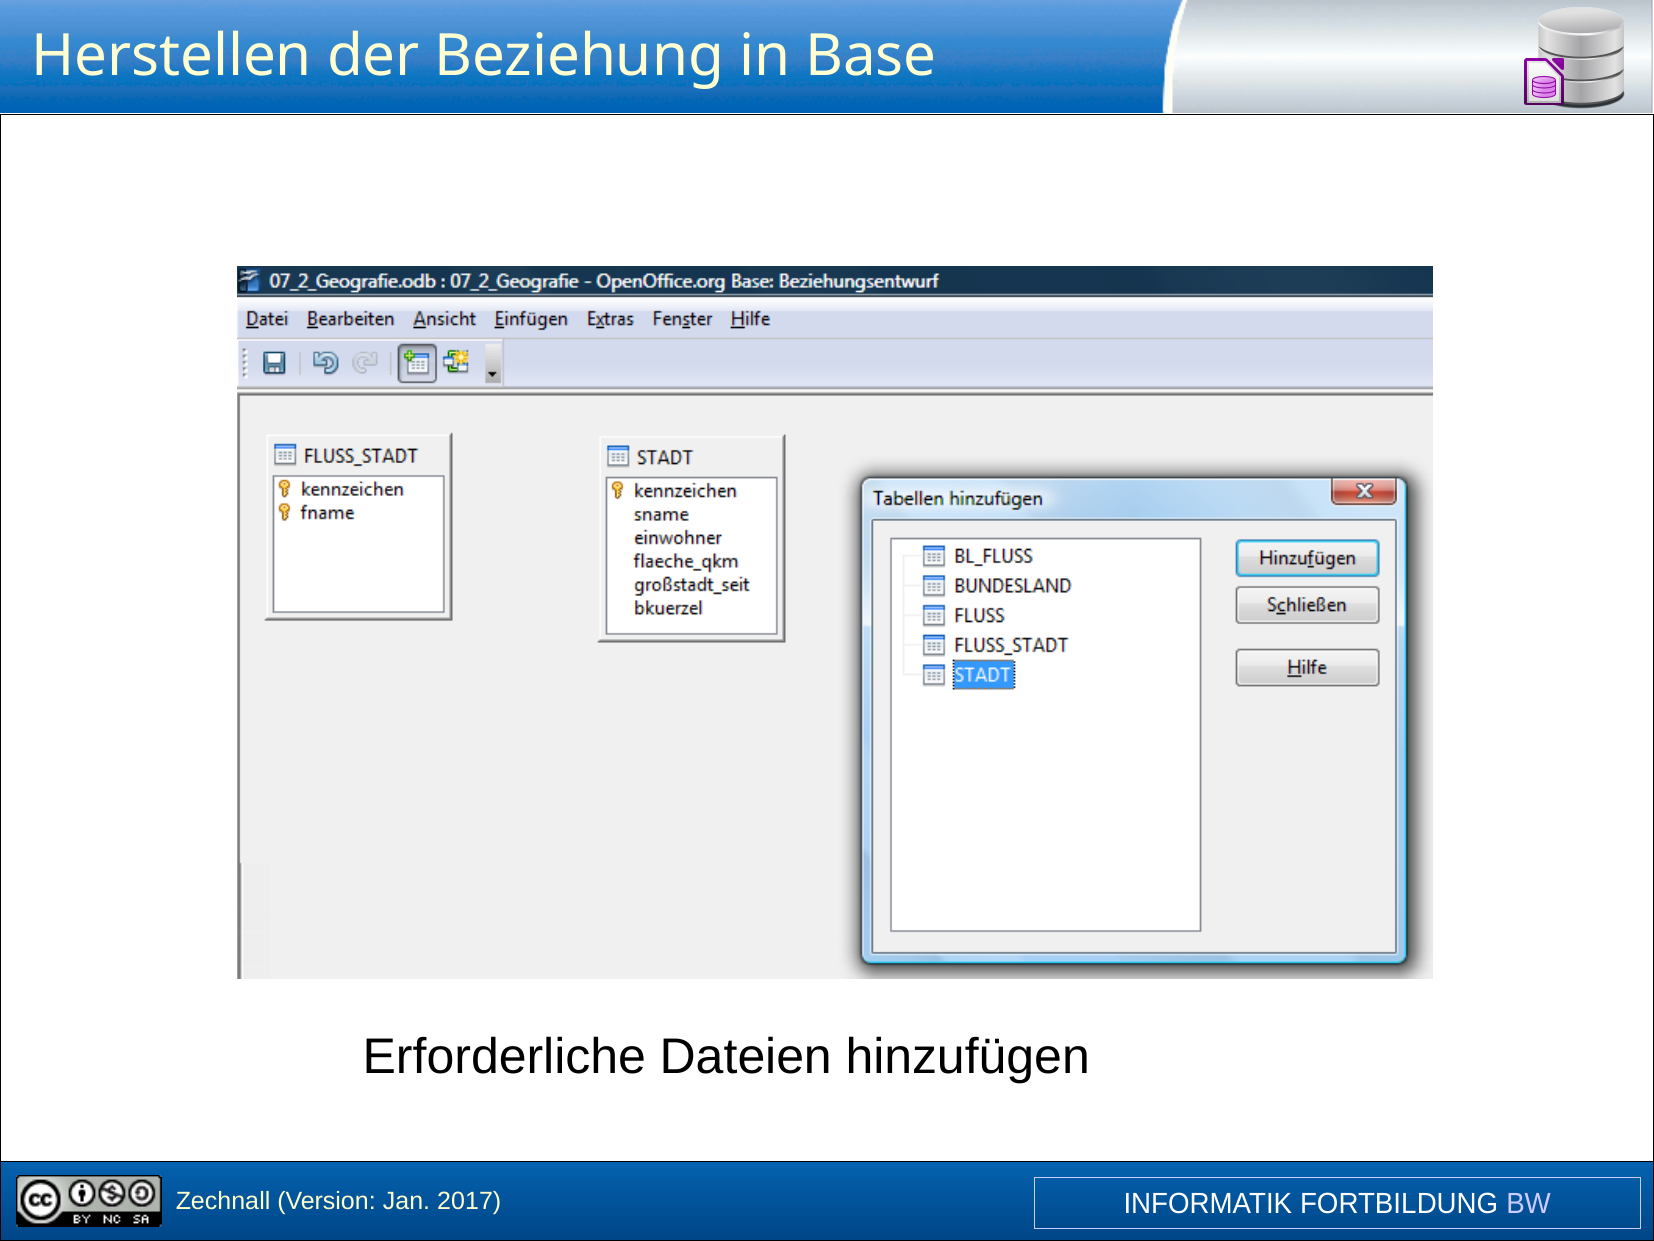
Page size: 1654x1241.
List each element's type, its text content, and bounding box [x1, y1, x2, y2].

title Herstellen der Beziehung in Base [31, 14, 1151, 92]
picture [237, 266, 1433, 979]
picture [0, 0, 1654, 113]
picture [16, 1175, 162, 1227]
text_box Erforderliche Dateien hinzufügen [346, 1027, 1216, 1086]
